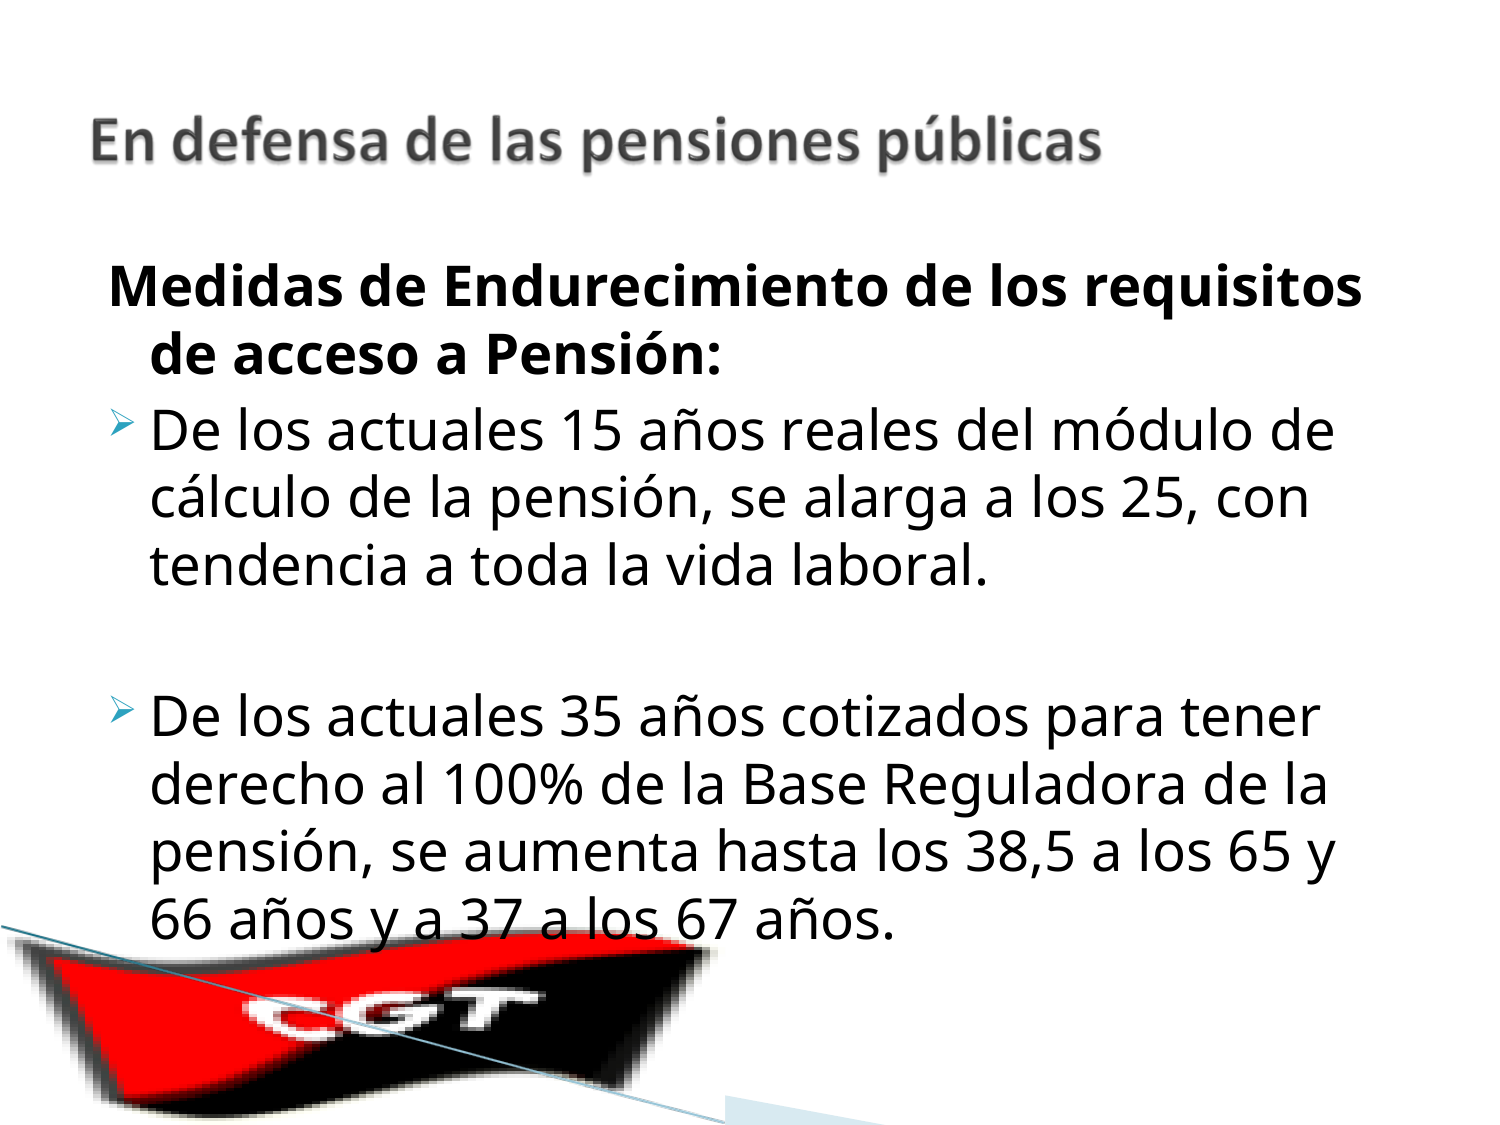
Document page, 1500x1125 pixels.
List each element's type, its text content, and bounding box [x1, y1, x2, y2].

text_box Medidas de Endurecimiento de los requisitos de acceso a Pensión: De los actuales 15 años reales del módulo de cálculo de la pensión, se alarga a los 25, con tendencia a toda la vida laboral. De los actuales 35 años cotizados para tener derecho al 100% de la Base Reguladora de la pensión, se aumenta hasta los 38,5 a los 65 y 66 años y a 37 a los 67 años. [75, 242, 1426, 959]
picture [0, 924, 726, 1125]
picture [43, 43, 1427, 235]
